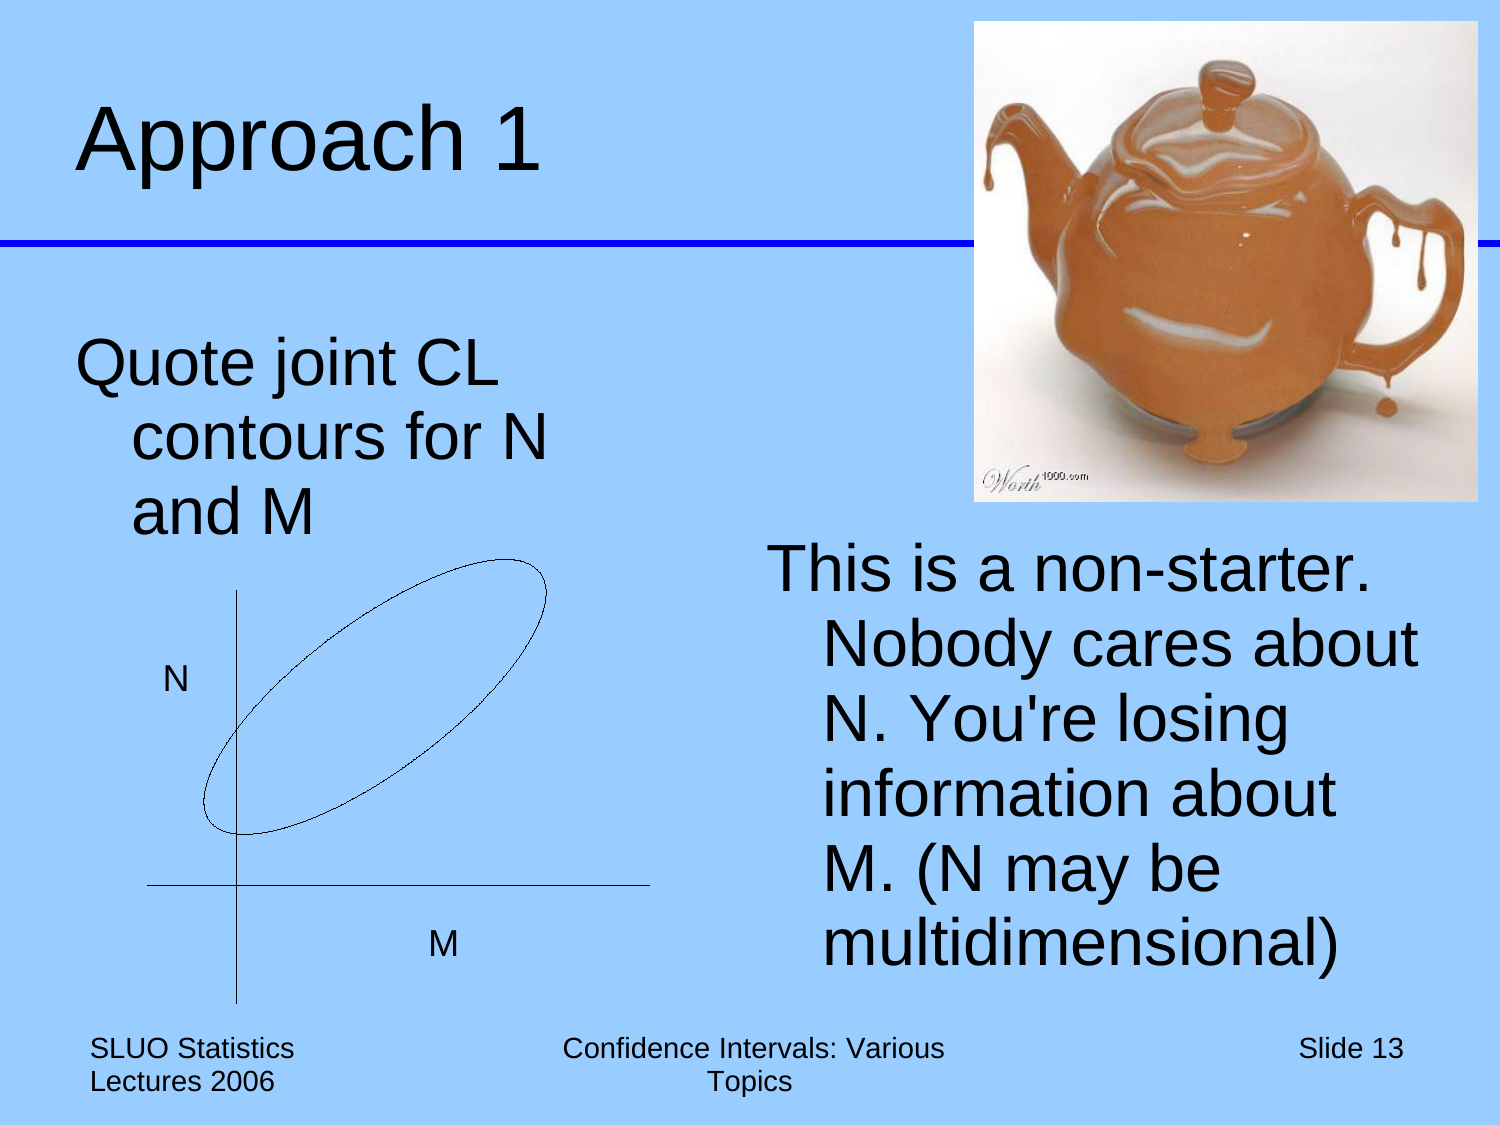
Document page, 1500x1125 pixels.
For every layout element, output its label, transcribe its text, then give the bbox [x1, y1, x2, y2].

picture [974, 21, 1478, 502]
list Quote joint CL contours for N and M [75, 324, 591, 1006]
text_box M [413, 915, 562, 973]
title Approach 1 [75, 45, 974, 233]
text_box N [147, 649, 296, 707]
list This is a non-starter. Nobody cares about N. You're losing information about M. (N may be multidimensional) [766, 531, 1426, 1055]
